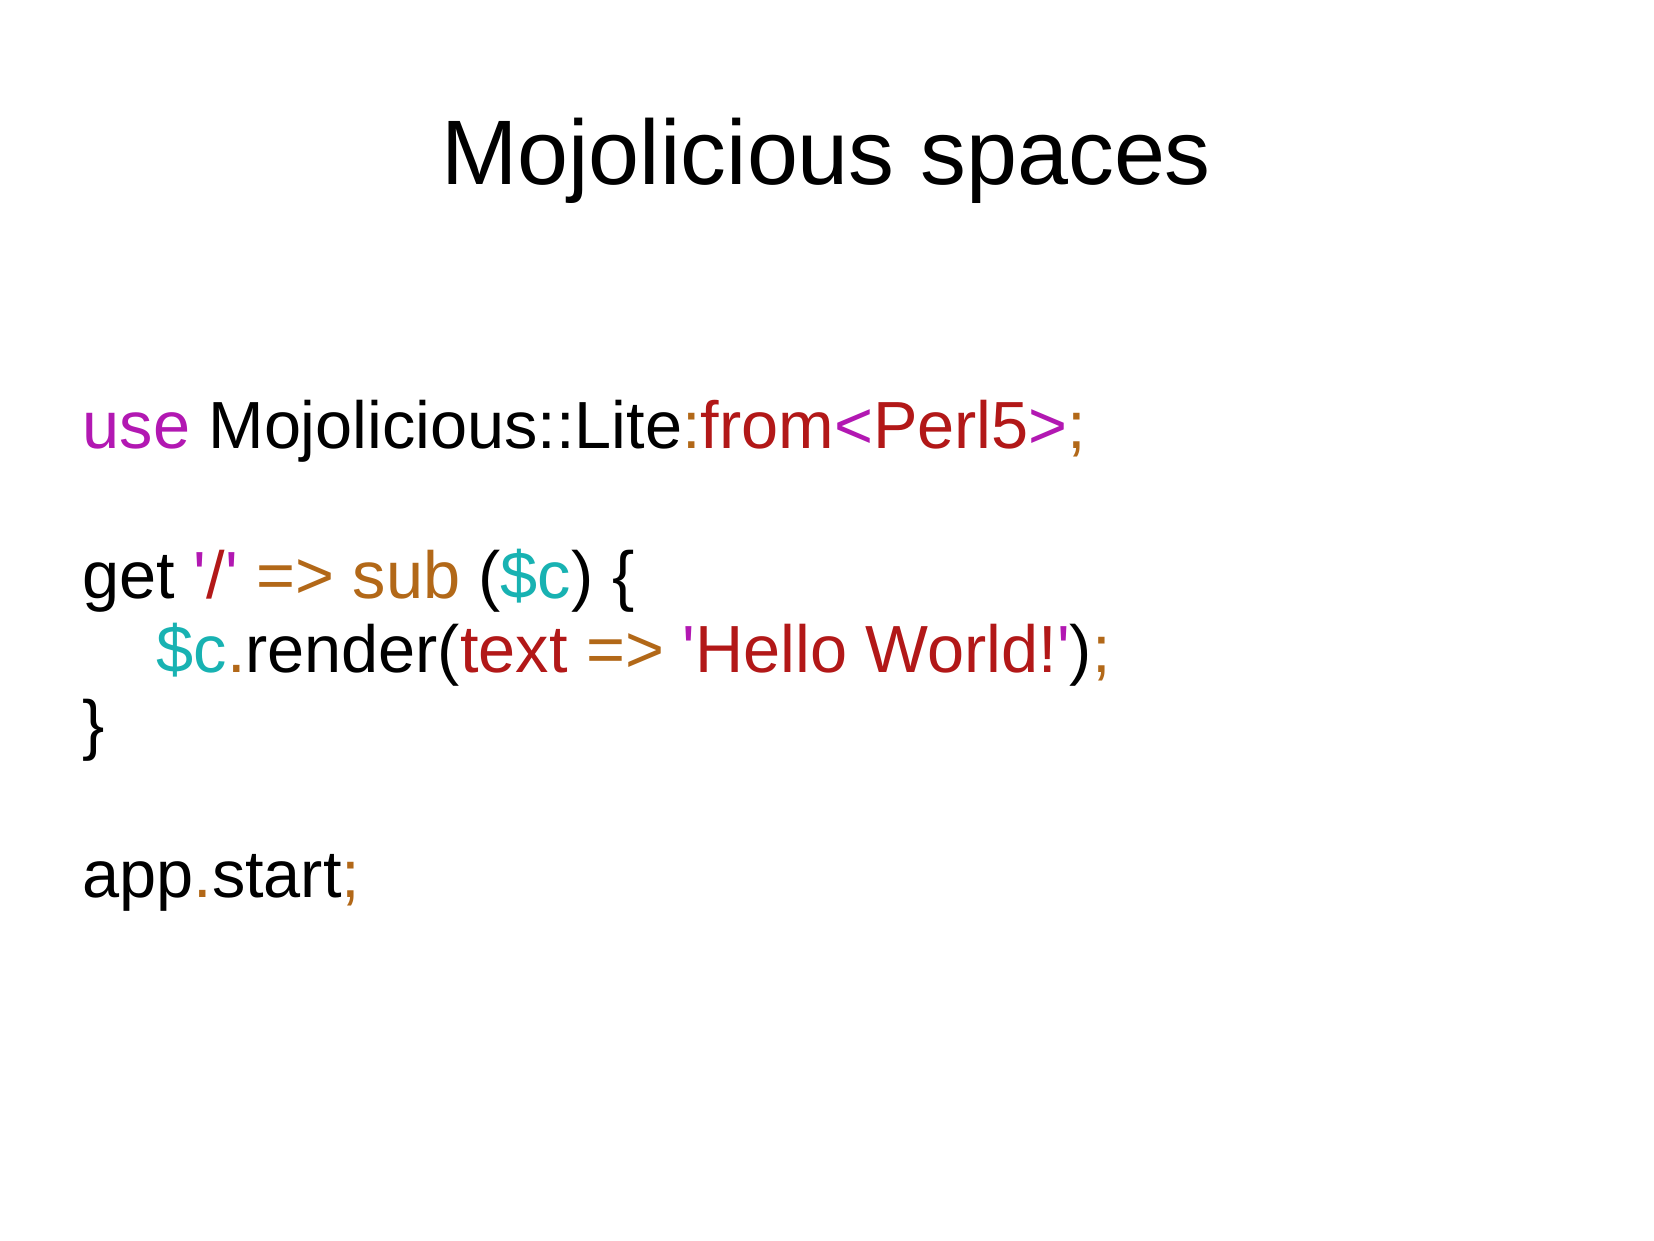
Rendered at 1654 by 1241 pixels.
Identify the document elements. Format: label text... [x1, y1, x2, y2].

subtitle use Mojolicious::Lite:from<Perl5>; get '/' => sub ($c) { $c.render(text => 'Hello World!'); } app.start; [82, 290, 1571, 1010]
title Mojolicious spaces [82, 49, 1571, 257]
